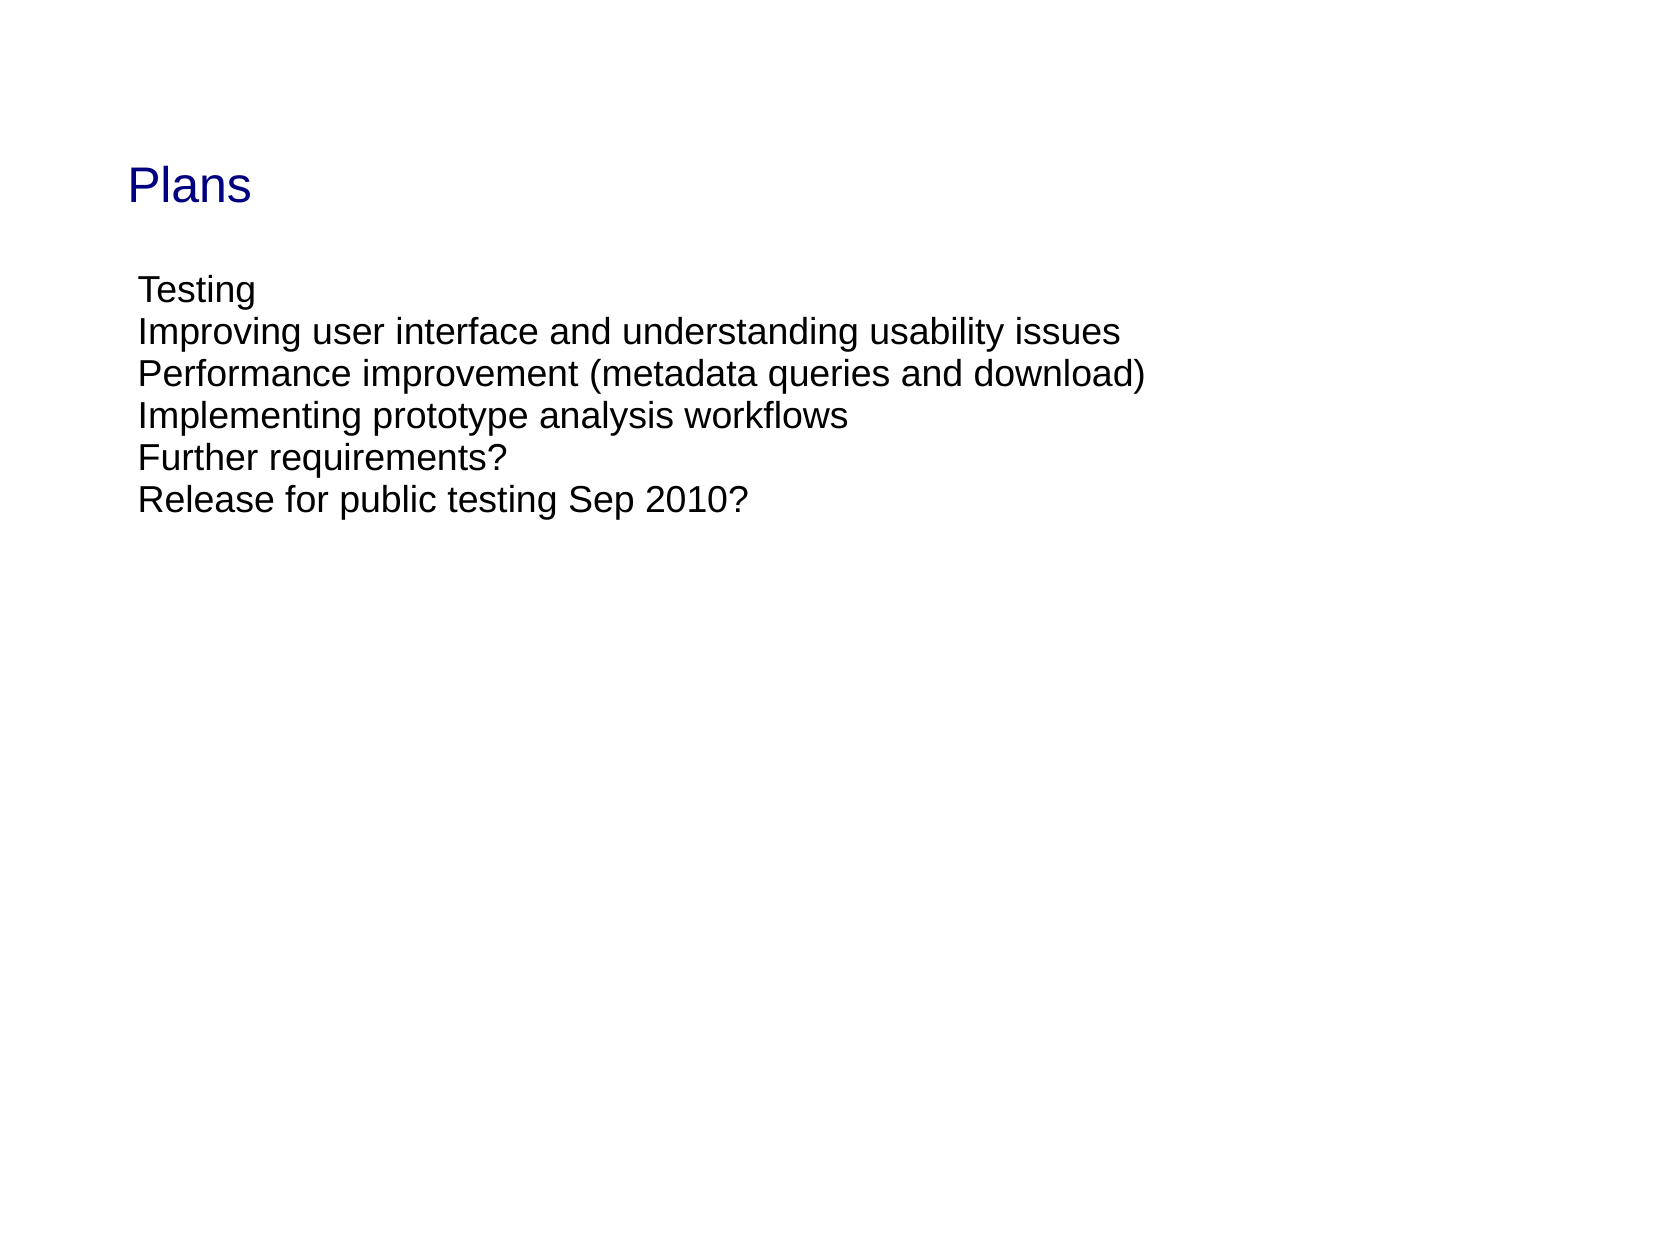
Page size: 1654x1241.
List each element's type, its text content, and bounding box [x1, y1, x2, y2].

text_box Plans Testing Improving user interface and understanding usability issues Performance improvement (metadata queries and download) Implementing prototype analysis workflows Further requirements? Release for public testing Sep 2010? [112, 150, 1175, 529]
